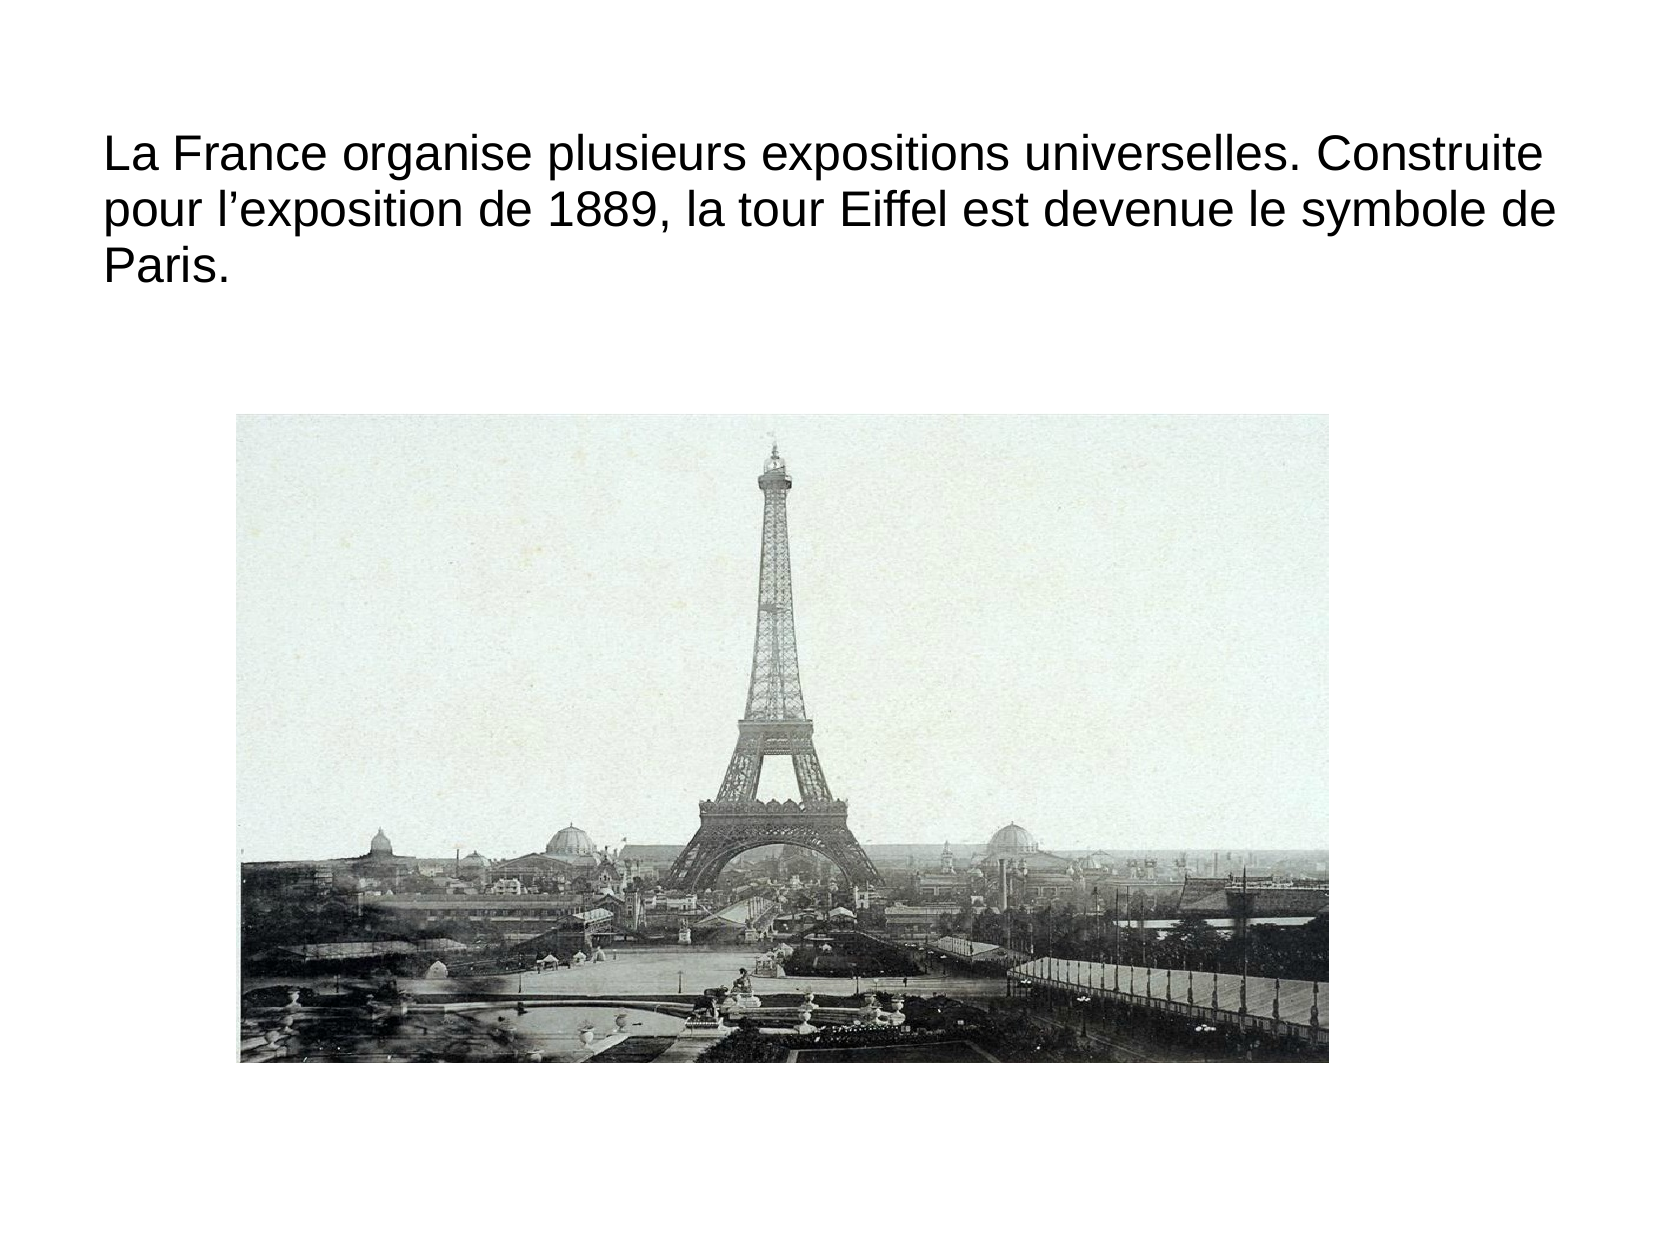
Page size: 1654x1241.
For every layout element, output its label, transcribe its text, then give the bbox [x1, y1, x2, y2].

picture [236, 413, 1329, 1063]
text_box La France organise plusieurs expositions universelles. Construite pour l’exposition de 1889, la tour Eiffel est devenue le symbole de Paris. [88, 118, 1595, 384]
